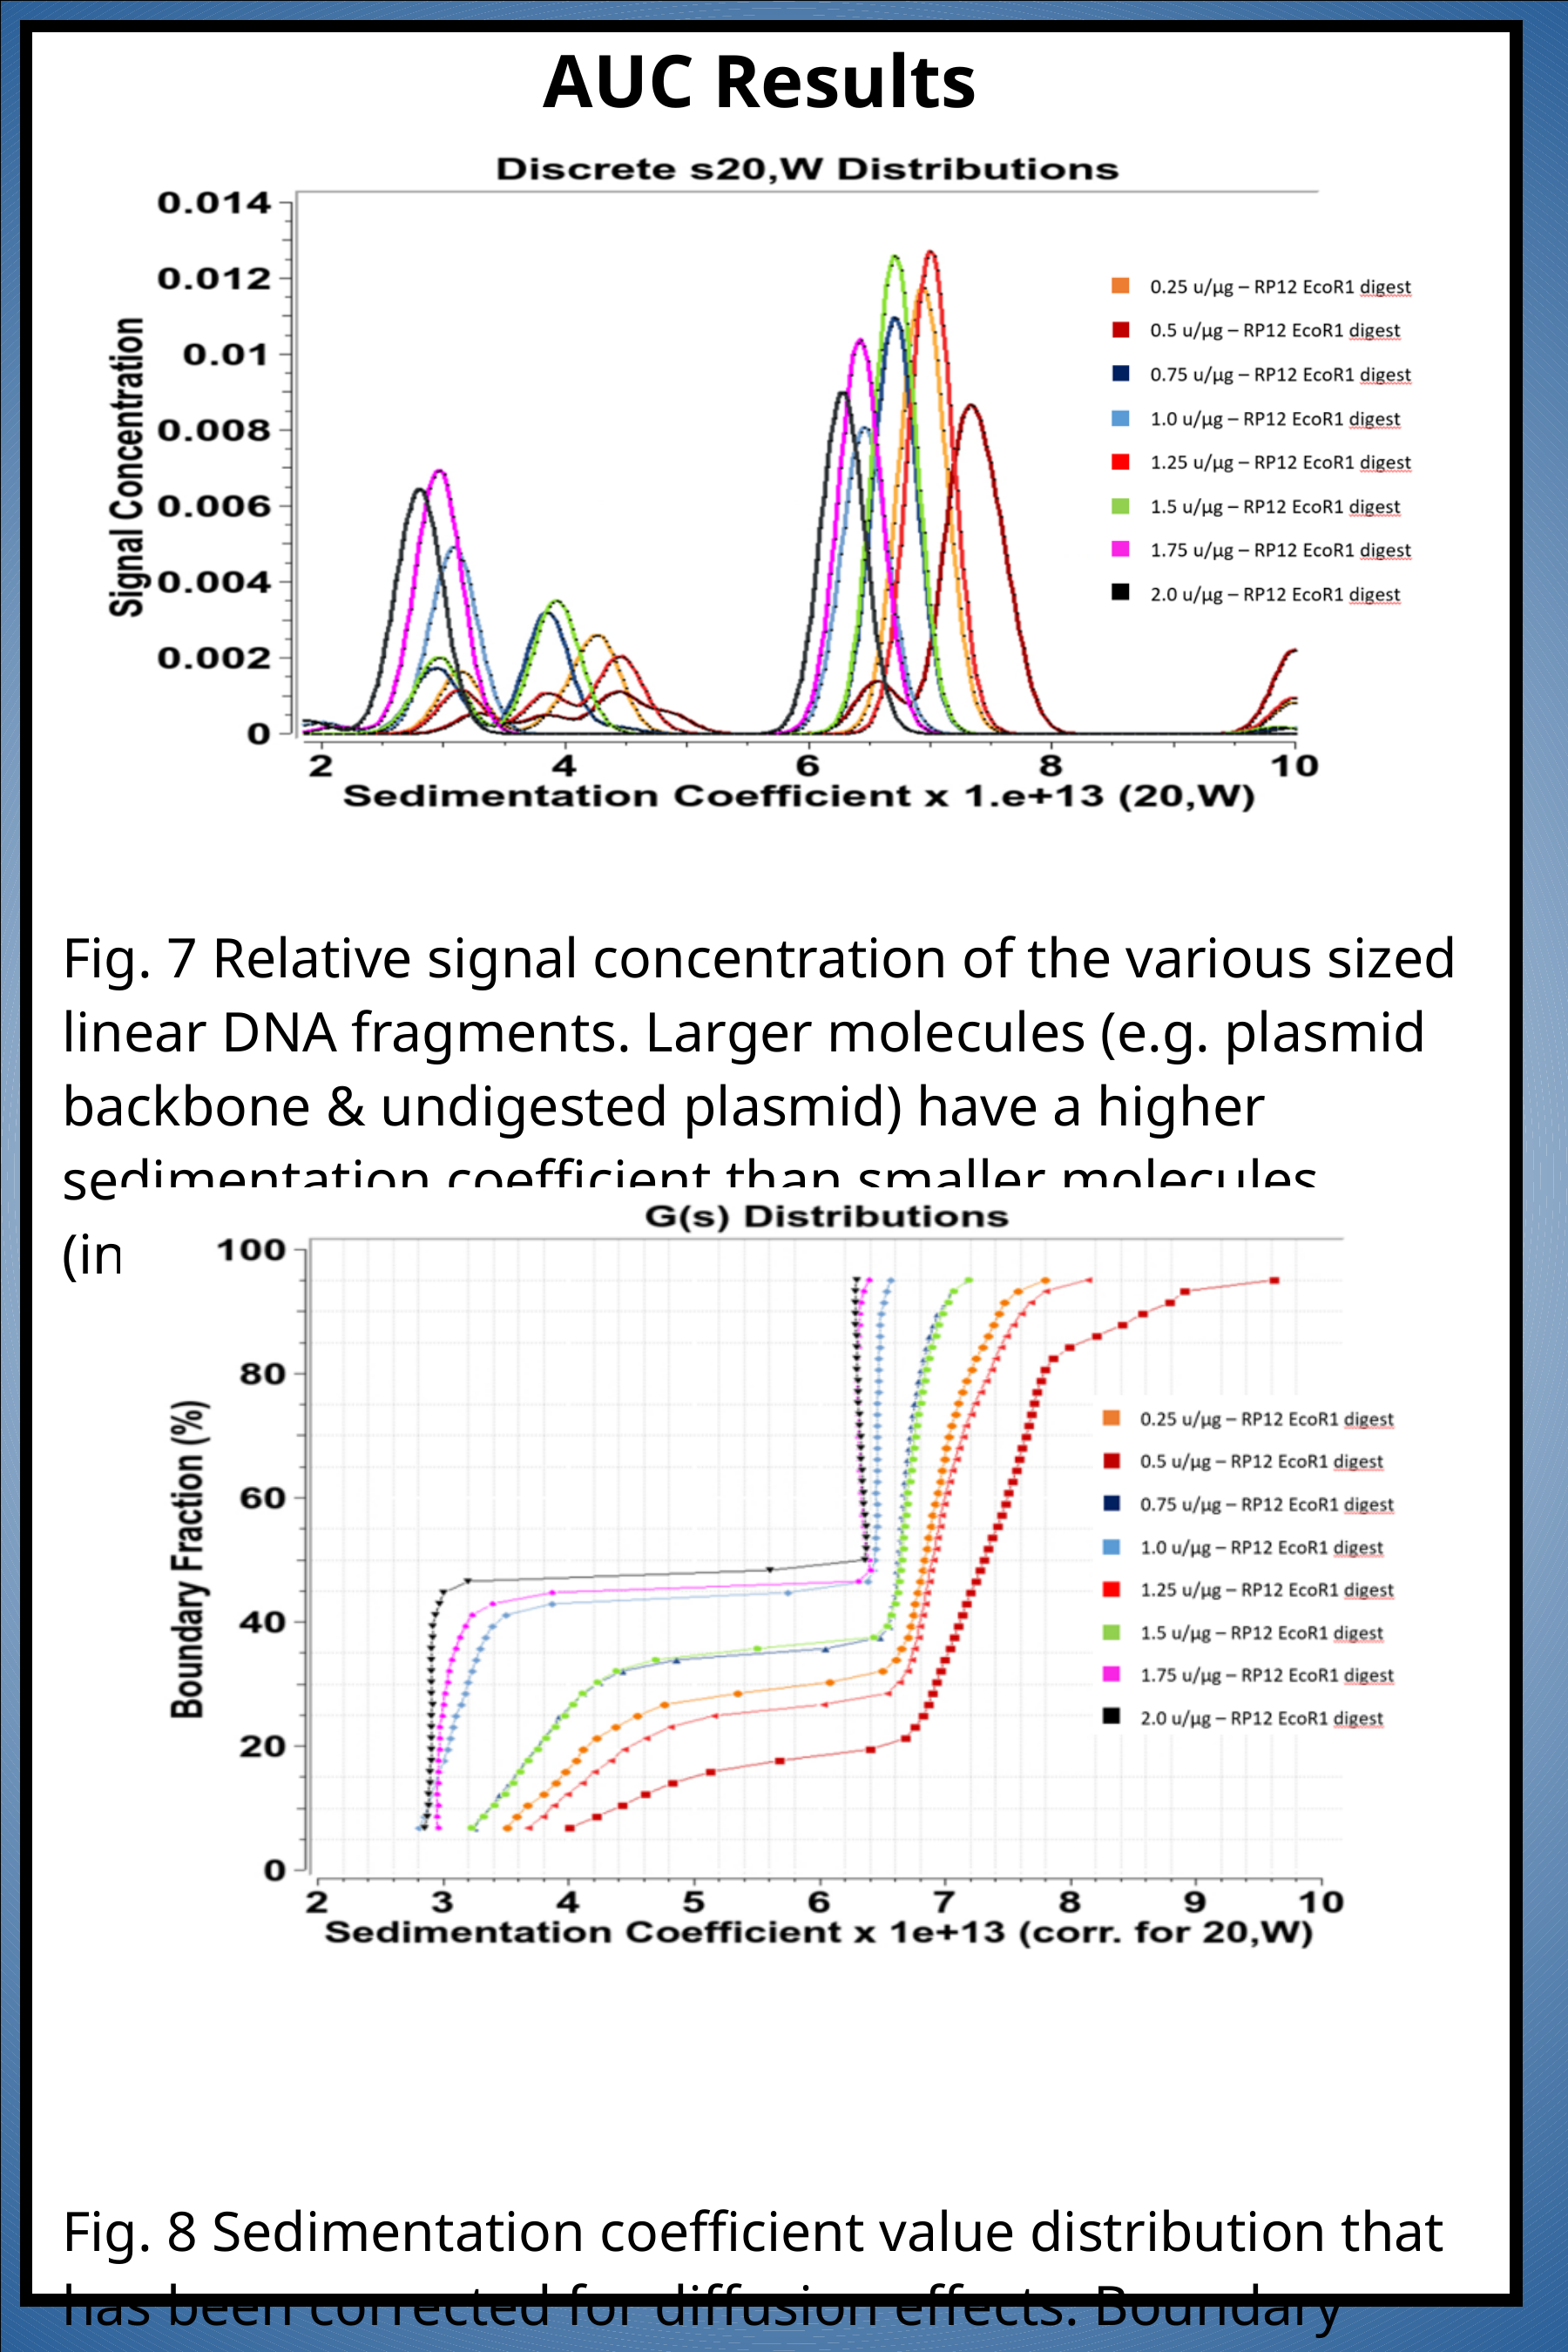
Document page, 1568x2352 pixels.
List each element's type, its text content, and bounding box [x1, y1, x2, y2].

text_box AUC Results Fig. 7 Relative signal concentration of the various sized linear DNA fragments. Larger molecules (e.g. plasmid backbone & undigested plasmid) have a higher sedimentation coefficient than smaller molecules (insert DNA fragments). Fig. 8 Sedimentation coefficient value distribution that has been corrected for diffusion effects. Boundary fraction percentage displays the relative concentration of each species along the boundary of each scan. [49, 23, 1506, 2236]
text_box [0, 0, 1568, 2352]
picture [93, 148, 1425, 818]
picture [120, 1187, 1405, 1960]
